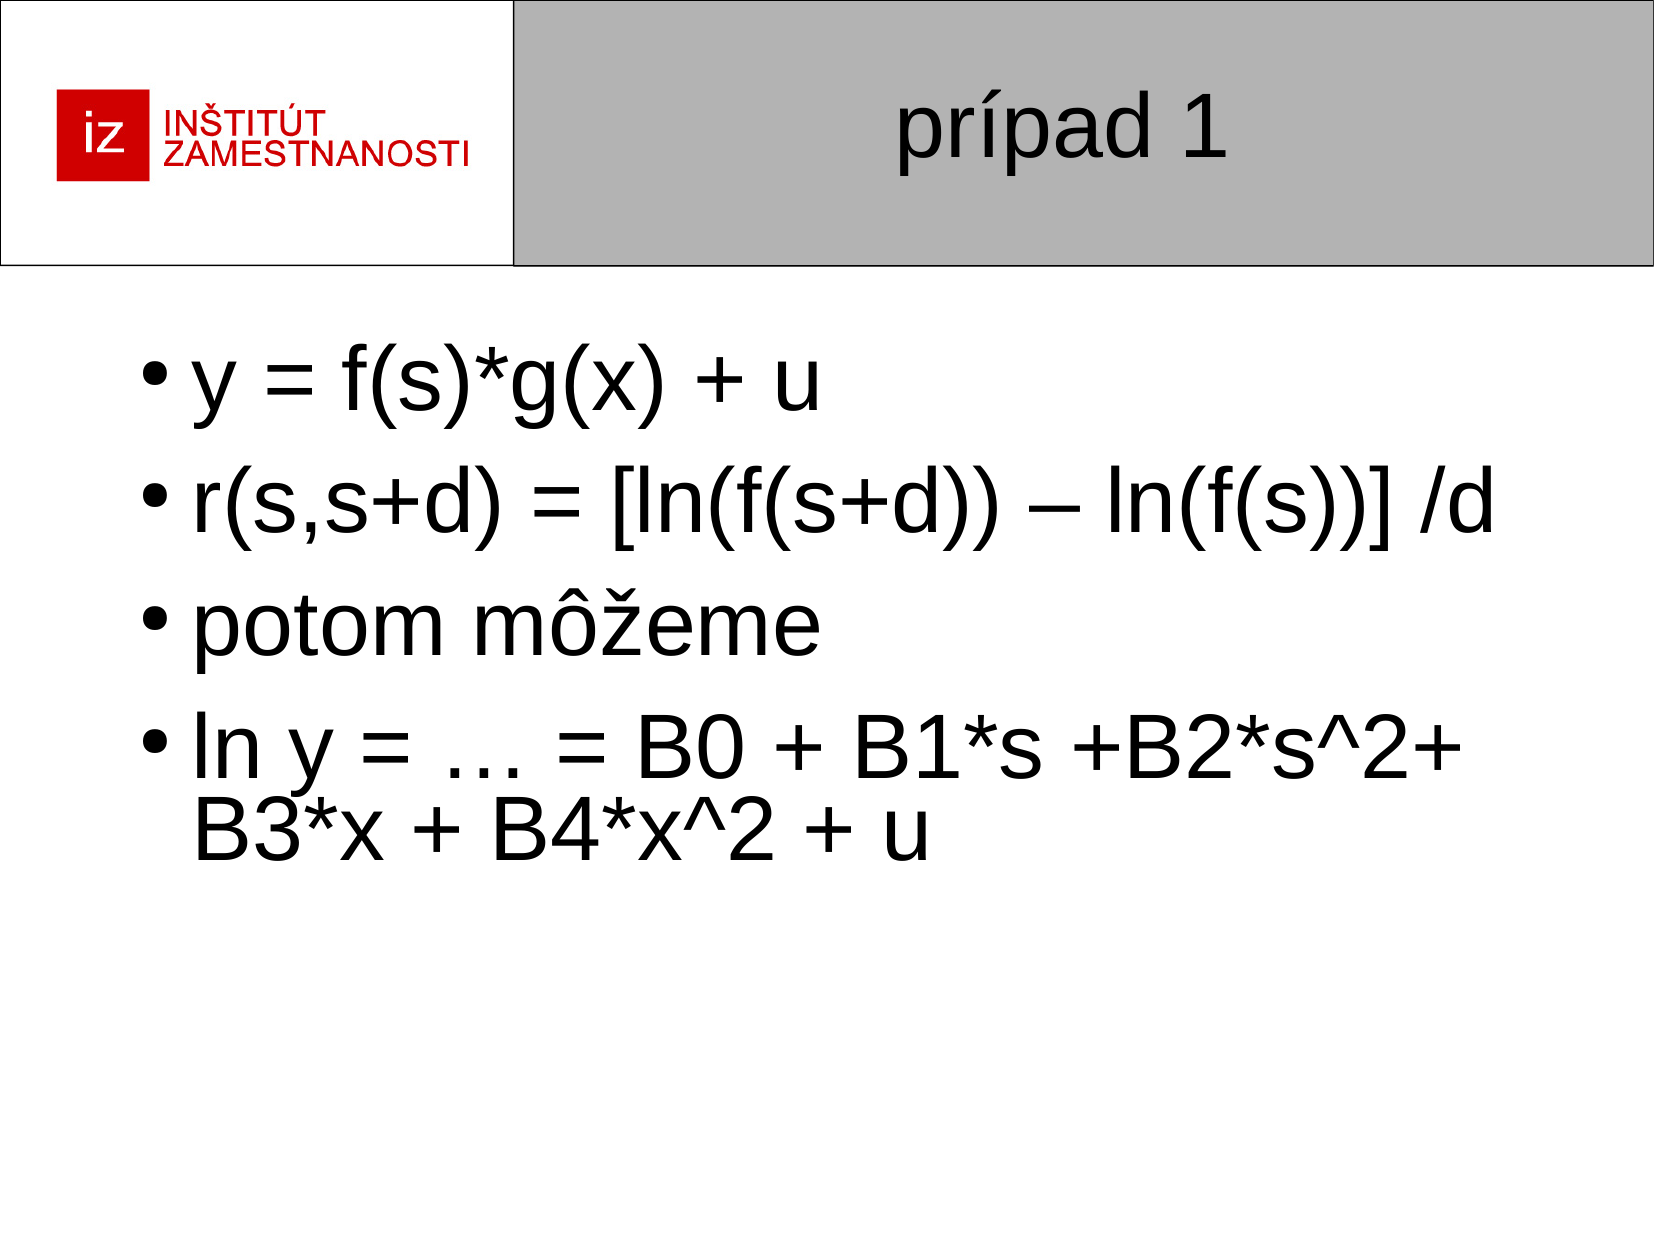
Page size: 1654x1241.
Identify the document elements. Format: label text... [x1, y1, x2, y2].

list y = f(s)*g(x) + u r(s,s+d) = [ln(f(s+d)) – ln(f(s))] /d potom môžeme ln y = … = B0 + B1*s +B2*s^2+ B3*x + B4*x^2 + u [121, 344, 1533, 1112]
title prípad 1 [561, 37, 1565, 229]
picture [5, 8, 512, 257]
